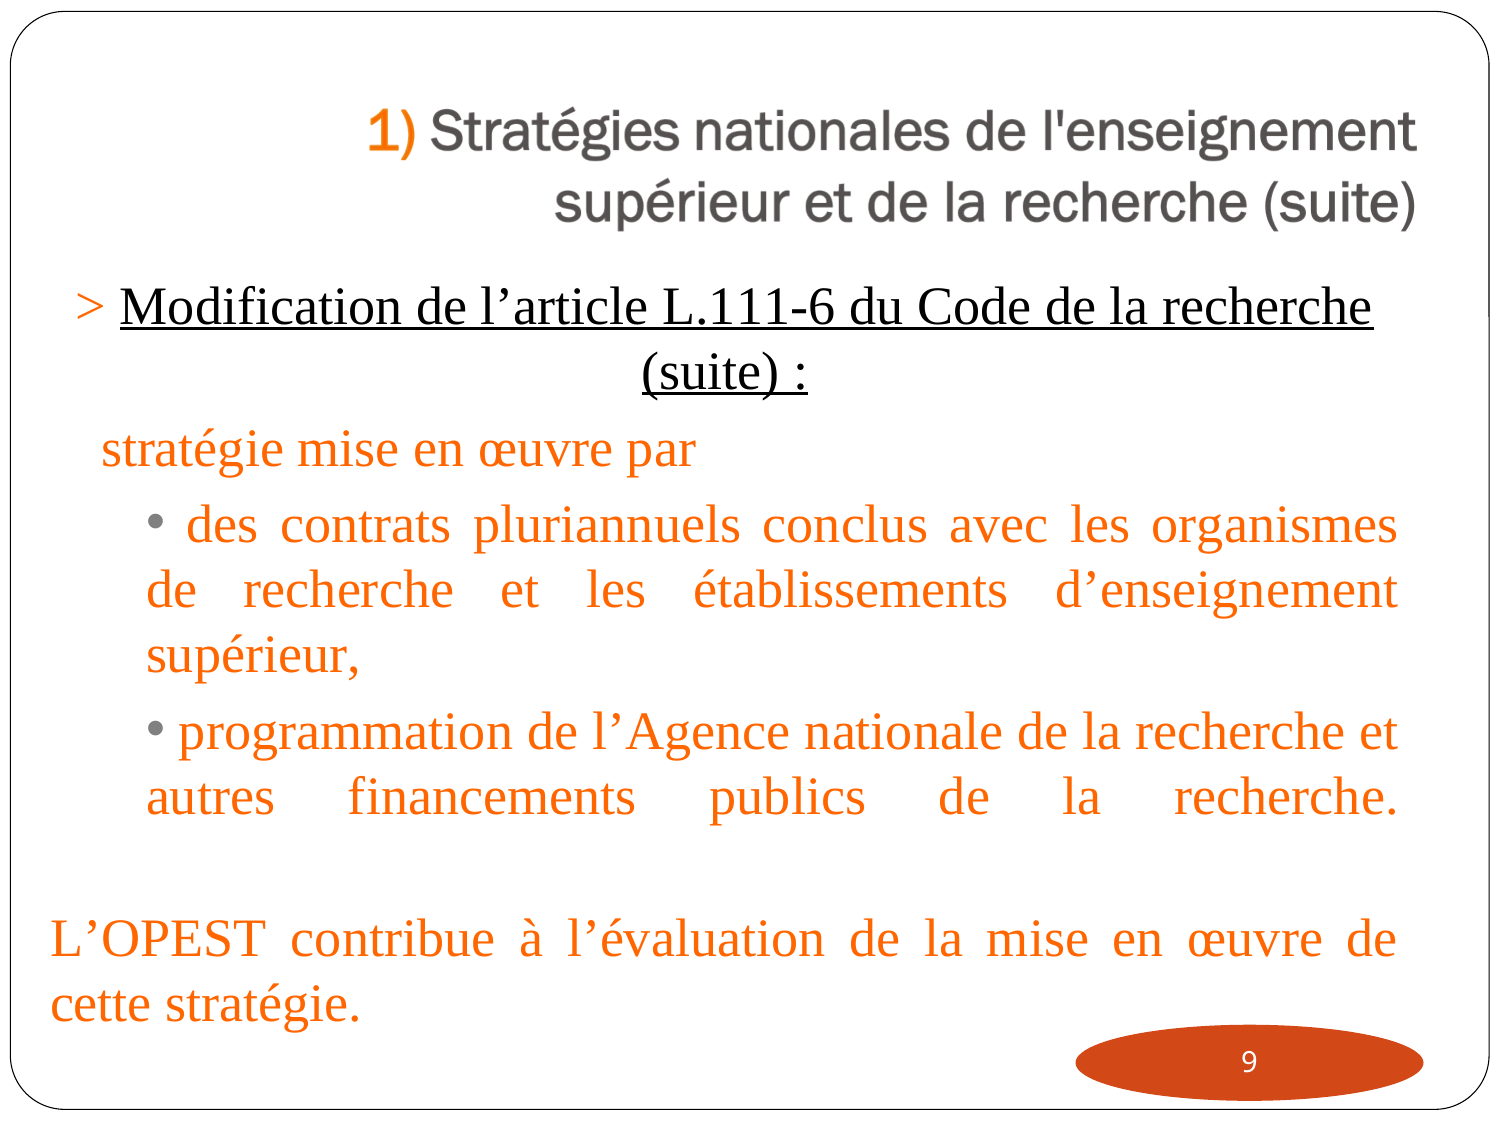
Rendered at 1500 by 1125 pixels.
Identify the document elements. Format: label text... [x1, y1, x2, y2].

text_box > Modification de l’article L.111-6 du Code de la recherche (suite) : stratégie mise en œuvre par des contrats pluriannuels conclus avec les organismes de recherche et les établissements d’enseignement supérieur, programmation de l’Agence nationale de la recherche et autres financements publics de la recherche. L’OPEST contribue à l’évaluation de la mise en œuvre de cette stratégie. [50, 270, 1401, 1033]
picture [198, 86, 1432, 248]
text_box <numéro> [1075, 1033, 1424, 1101]
